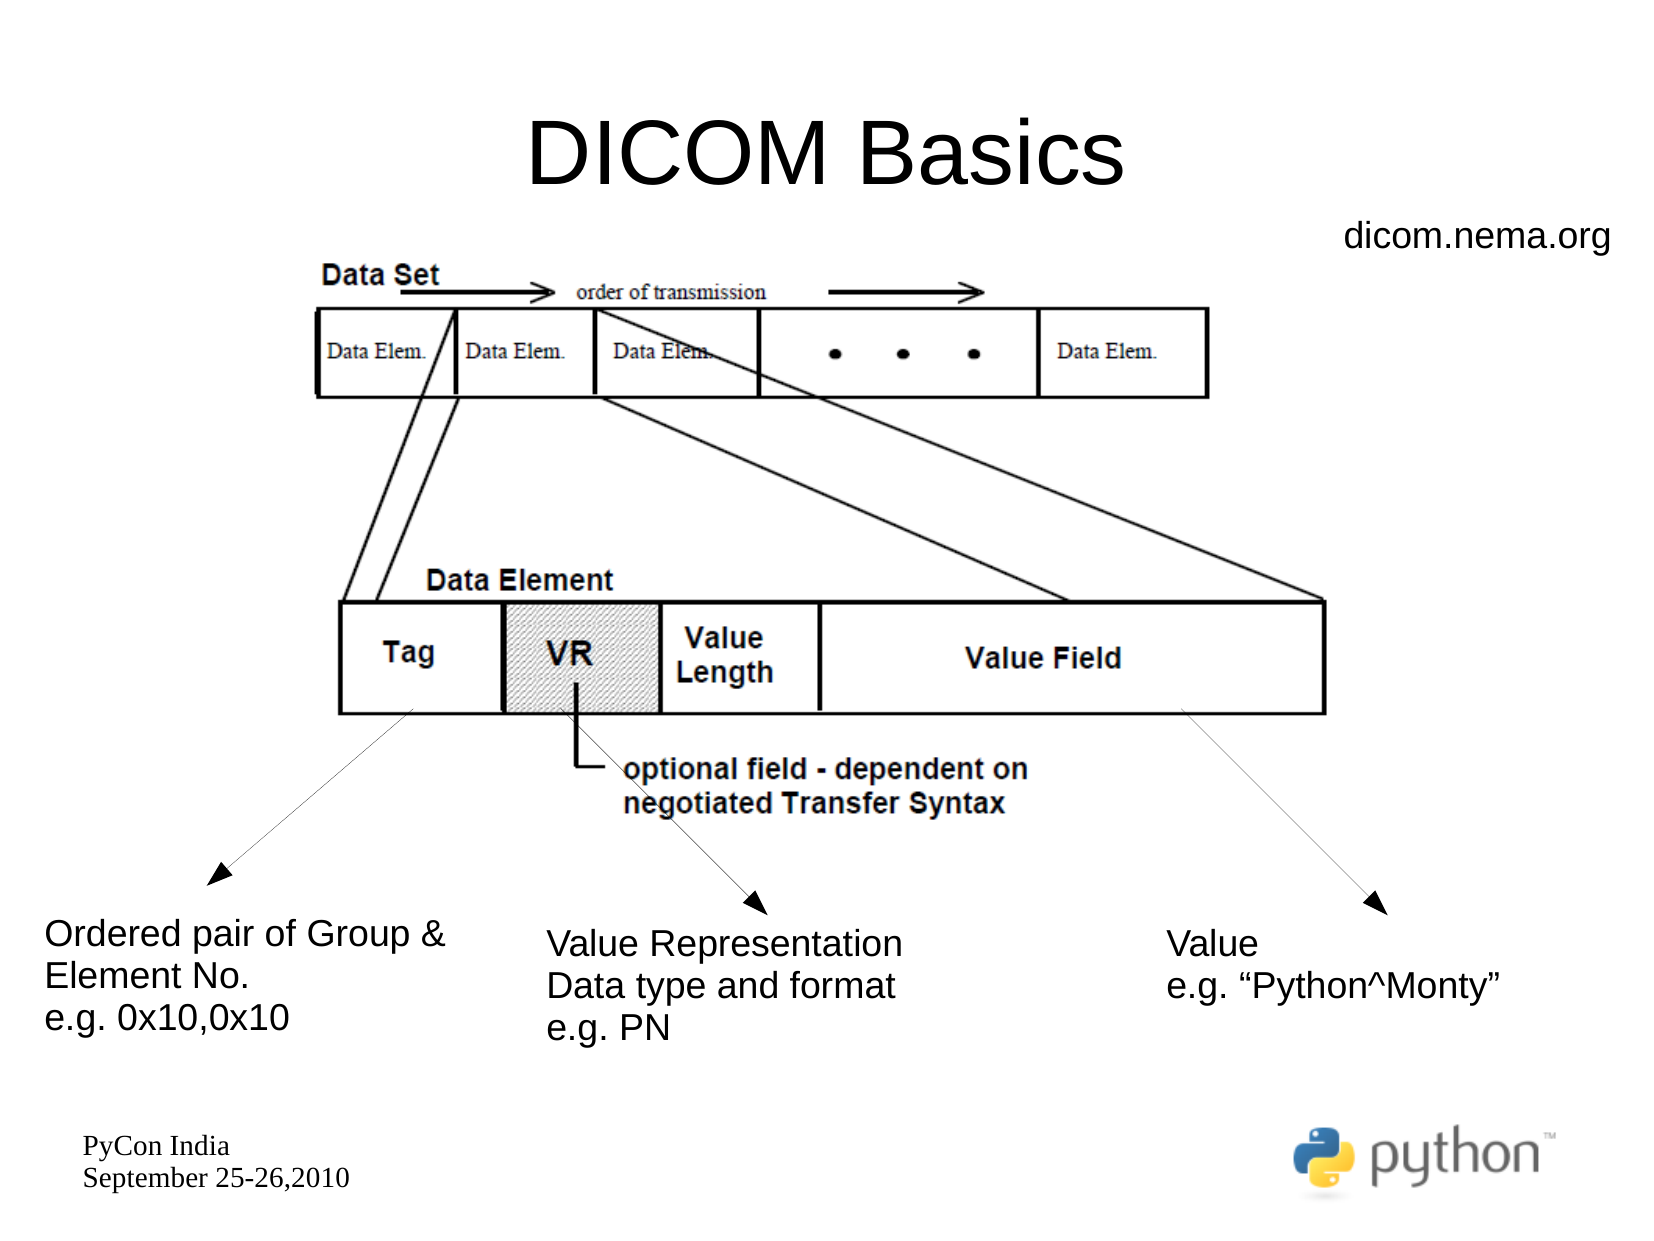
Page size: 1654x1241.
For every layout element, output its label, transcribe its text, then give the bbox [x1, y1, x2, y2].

picture [1250, 1109, 1581, 1221]
title DICOM Basics [82, 56, 1571, 250]
text_box Ordered pair of Group & Element No. e.g. 0x10,0x10 [29, 905, 502, 1046]
text_box dicom.nema.org [1328, 206, 1627, 264]
text_box Value e.g. “Python^Monty” [1151, 915, 1565, 1015]
picture [254, 234, 1394, 876]
text_box Value Representation Data type and format e.g. PN [531, 915, 945, 1057]
